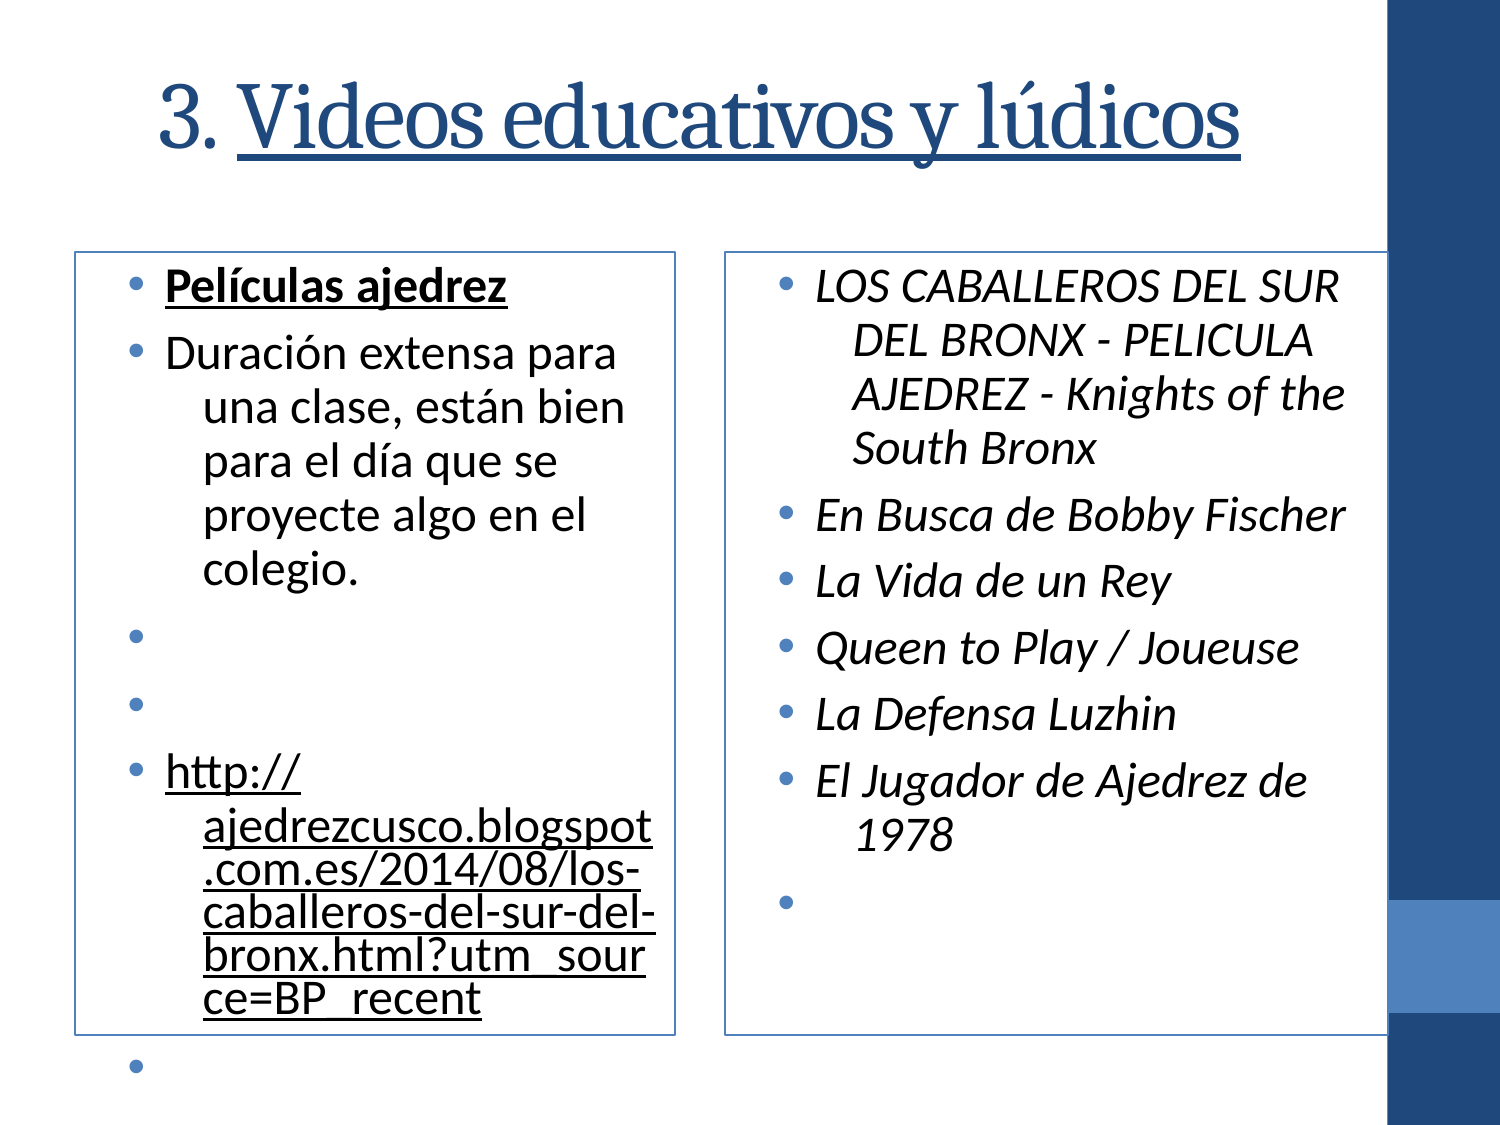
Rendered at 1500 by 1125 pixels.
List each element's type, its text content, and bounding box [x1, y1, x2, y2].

title 3. Videos educativos y lúdicos [75, 45, 1326, 233]
list LOS CABALLEROS DEL SUR DEL BRONX - PELICULA AJEDREZ - Knights of the South Bronx En Busca de Bobby Fischer La Vida de un Rey Queen to Play / Joueuse La Defensa Luzhin El Jugador de Ajedrez de 1978 [725, 251, 1388, 1036]
list Películas ajedrez Duración extensa para una clase, están bien para el día que se proyecte algo en el colegio. http://ajedrezcusco.blogspot.com.es/2014/08/los-caballeros-del-sur-del-bronx.html?utm_source=BP_recent [75, 251, 676, 1036]
